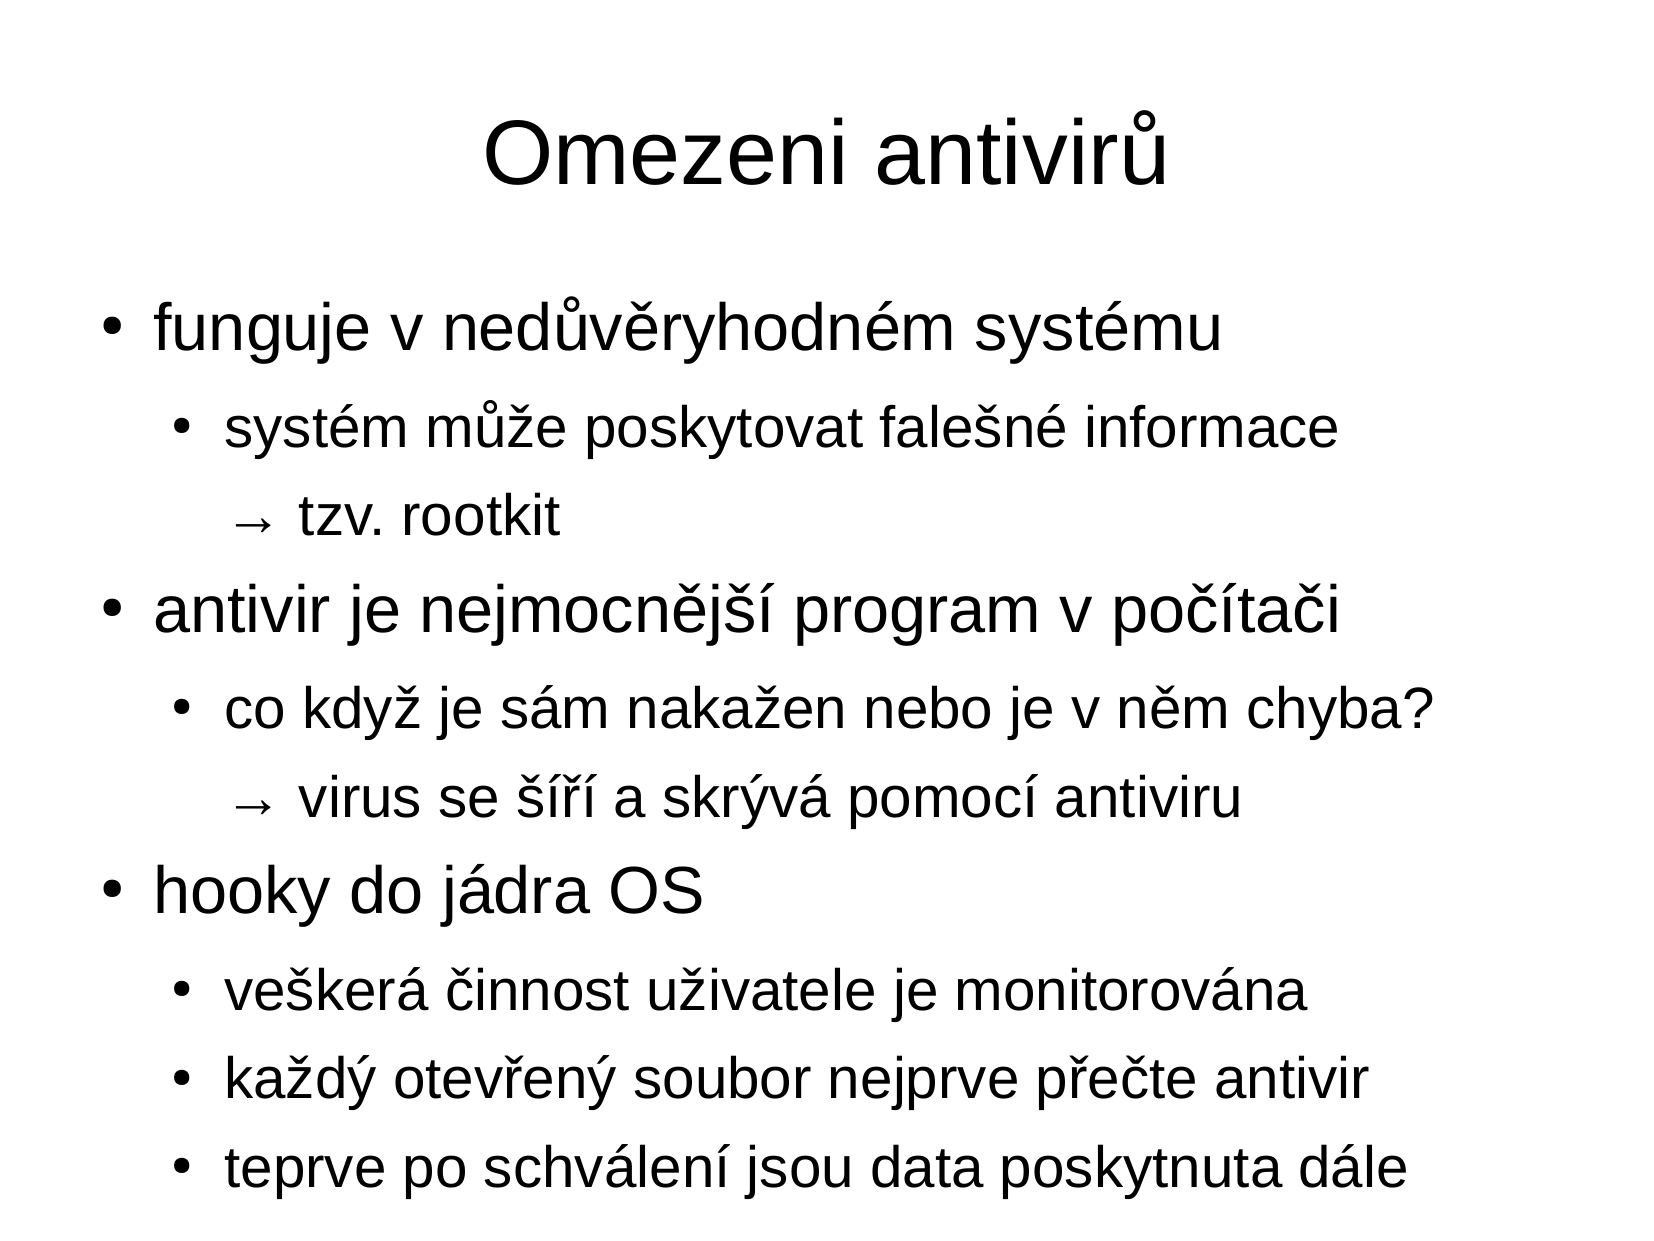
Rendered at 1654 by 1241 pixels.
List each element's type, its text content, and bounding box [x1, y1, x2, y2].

title Omezeni antivirů [82, 49, 1571, 257]
list funguje v nedůvěryhodném systému systém může poskytovat falešné informace → tzv. rootkit antivir je nejmocnější program v počítači co když je sám nakažen nebo je v něm chyba? → virus se šíří a skrývá pomocí antiviru hooky do jádra OS veškerá činnost uživatele je monitorována každý otevřený soubor nejprve přečte antivir teprve po schválení jsou data poskytnuta dále [82, 290, 1571, 1201]
